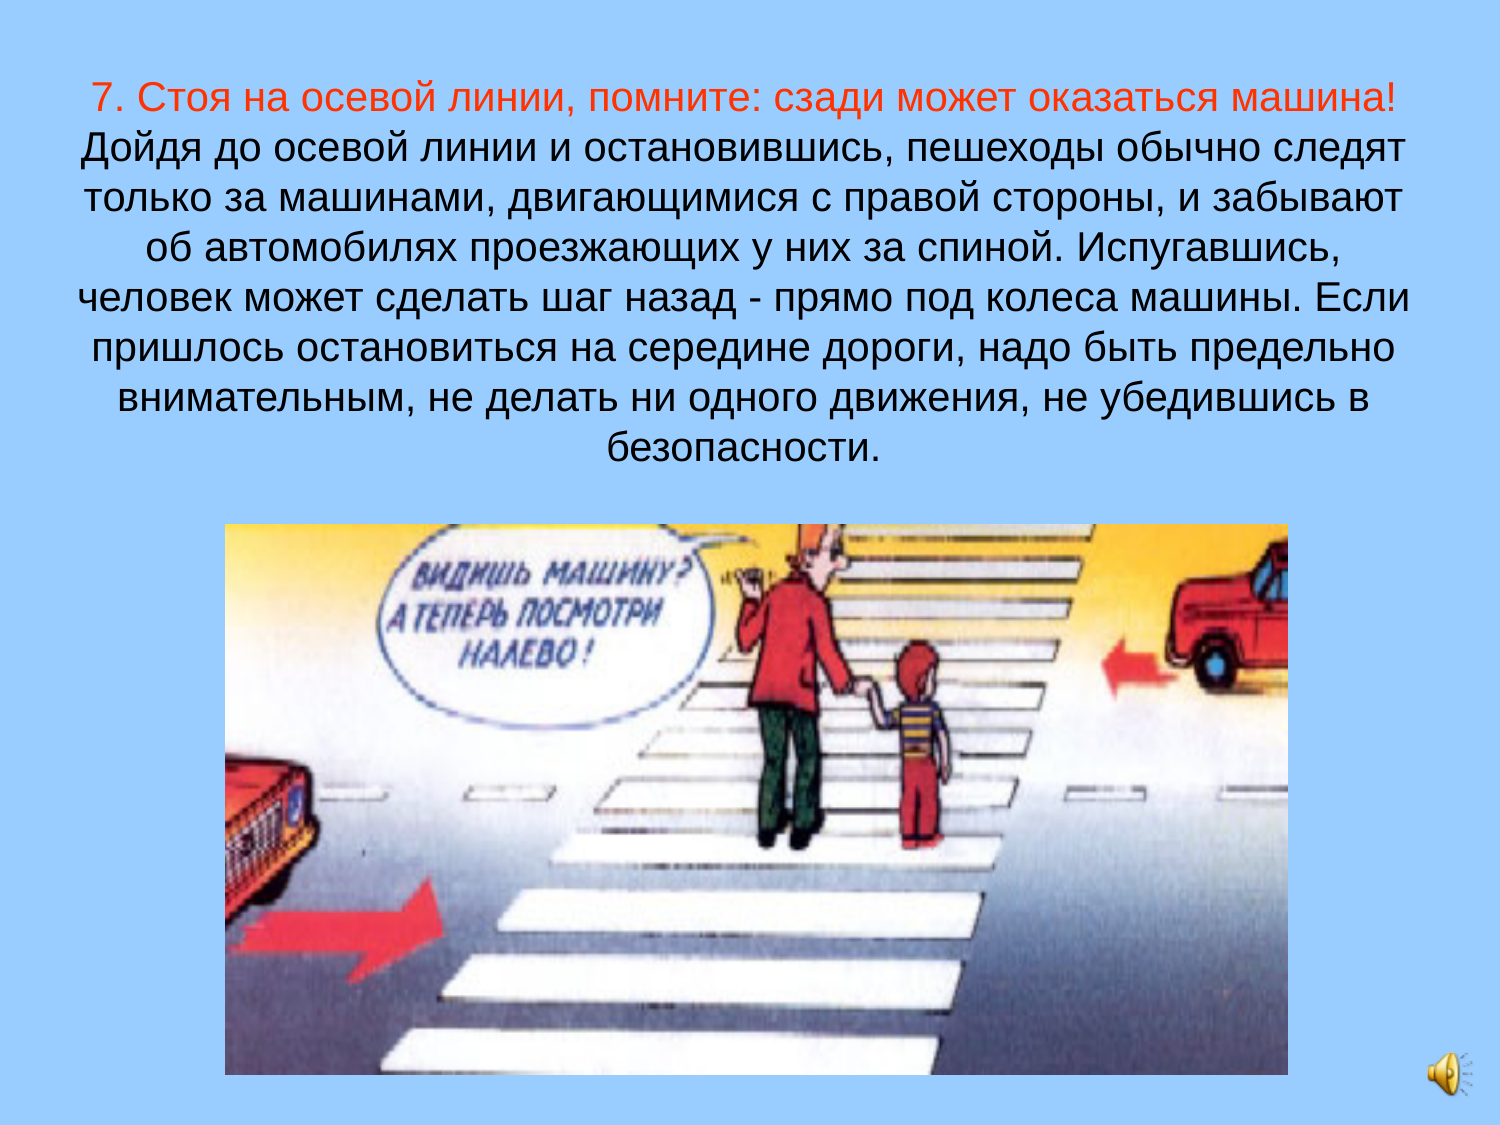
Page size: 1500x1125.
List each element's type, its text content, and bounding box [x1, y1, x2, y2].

picture [225, 524, 1288, 1075]
picture [1426, 1051, 1477, 1102]
text_box 7. Стоя на осевой линии, помните: сзади может оказаться машина! Дойдя до осевой линии и остановившись, пешеходы обычно следят только за машинами, двигающимися с правой стороны, и забывают об автомобилях проезжающих у них за спиной. Испугавшись, человек может сделать шаг назад - прямо под колеса машины. Если пришлось остановиться на середине дороги, надо быть предельно внимательным, не делать ни одного движения, не убедившись в безопасности. [50, 62, 1438, 478]
